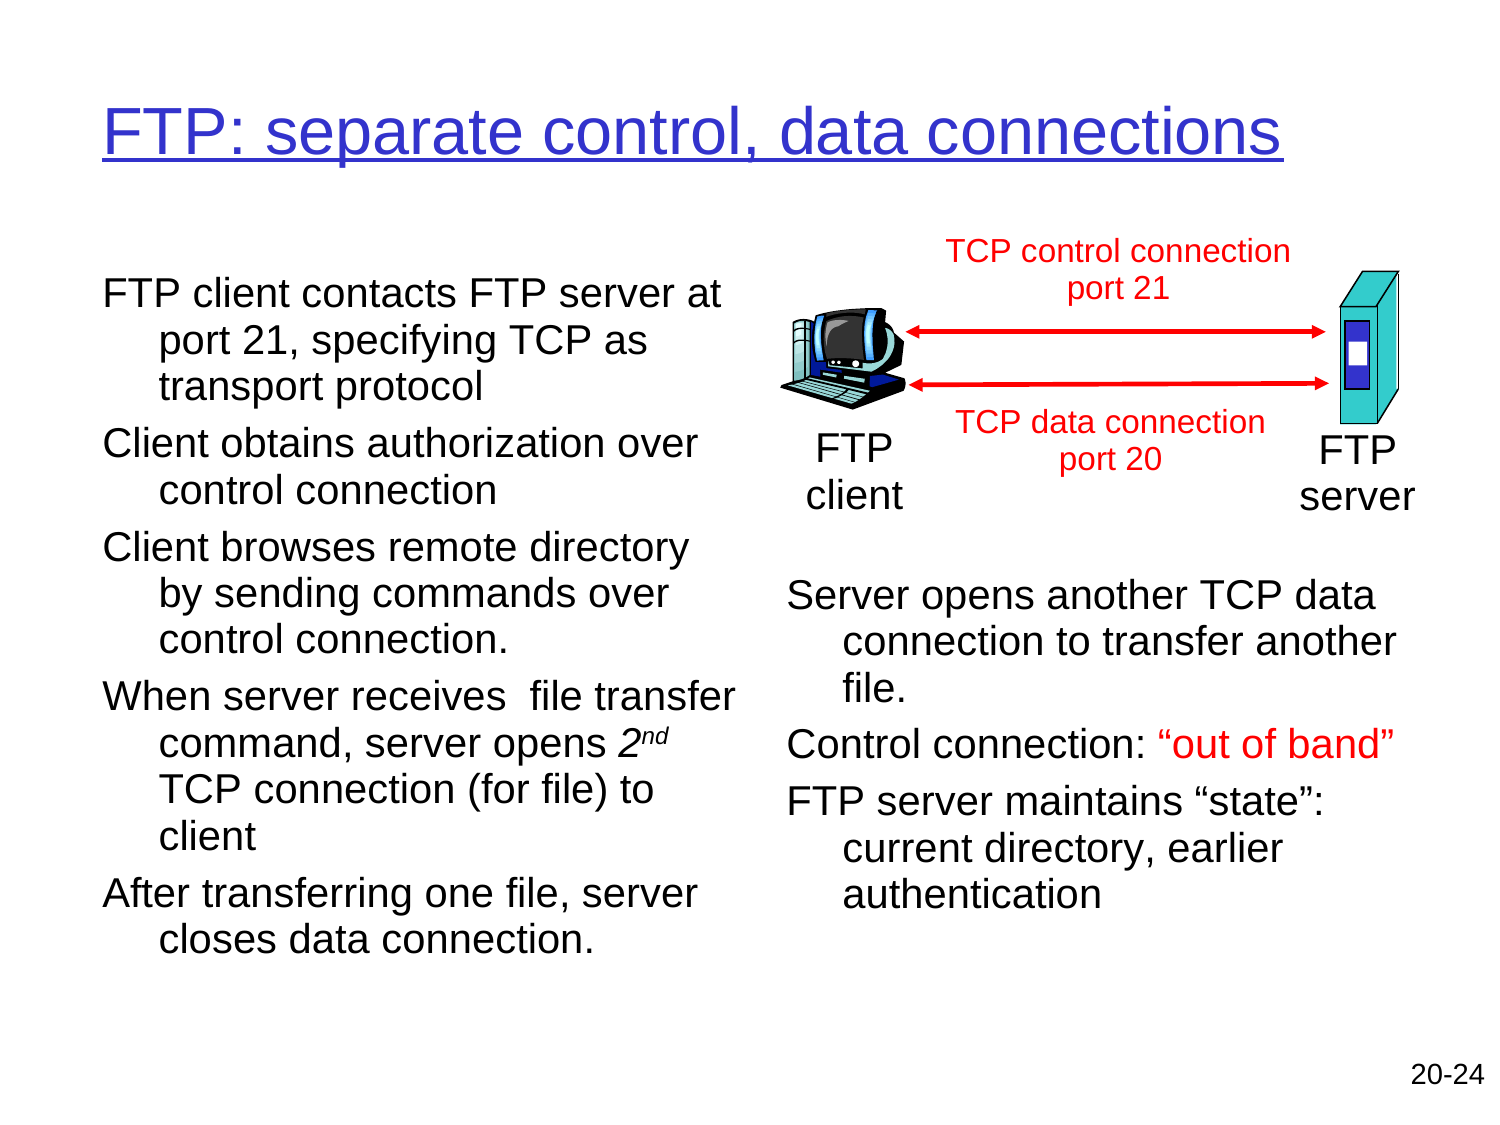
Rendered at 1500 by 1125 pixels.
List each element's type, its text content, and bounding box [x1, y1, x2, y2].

list FTP client contacts FTP server at port 21, specifying TCP as transport protocol Client obtains authorization over control connection Client browses remote directory by sending commands over control connection. When server receives file transfer command, server opens 2nd TCP connection (for file) to client After transferring one file, server closes data connection. [87, 262, 755, 1026]
title FTP: separate control, data connections [87, 37, 1363, 225]
text_box FTP server [1284, 418, 1431, 528]
text_box [1340, 271, 1399, 418]
text_box TCP data connection port 20 [913, 395, 1309, 486]
text_box Server opens another TCP data connection to transfer another file. Control connection: “out of band” FTP server maintains “state”: current directory, earlier authentication [771, 563, 1439, 1046]
picture [780, 307, 908, 410]
text_box TCP control connection port 21 [920, 225, 1317, 315]
text_box FTP client [790, 417, 918, 526]
